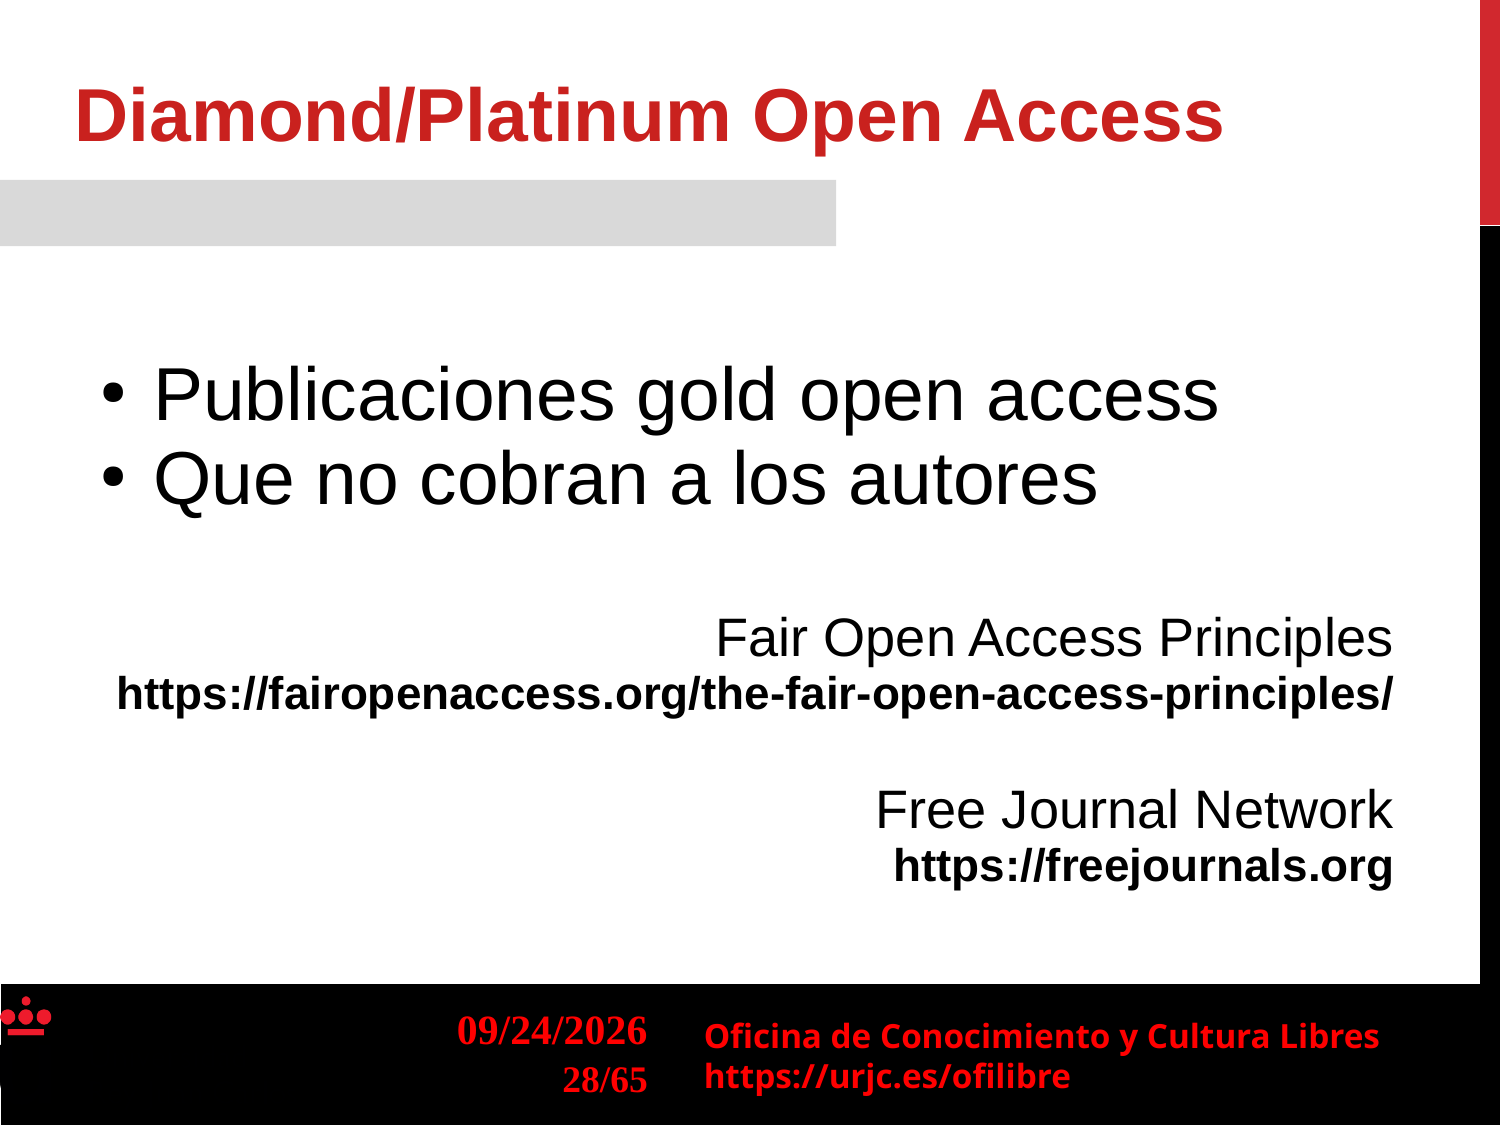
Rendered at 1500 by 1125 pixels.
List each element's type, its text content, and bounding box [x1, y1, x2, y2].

text_box Publicaciones gold open access Que no cobran a los autores [67, 345, 1471, 528]
text_box Fair Open Access Principles https://fairopenaccess.org/the-fair-open-access-principles/ Free Journal Network https://freejournals.org [75, 600, 1410, 951]
title [75, 15, 1425, 172]
text_box Diamond/Platinum Open Access [60, 66, 1351, 249]
